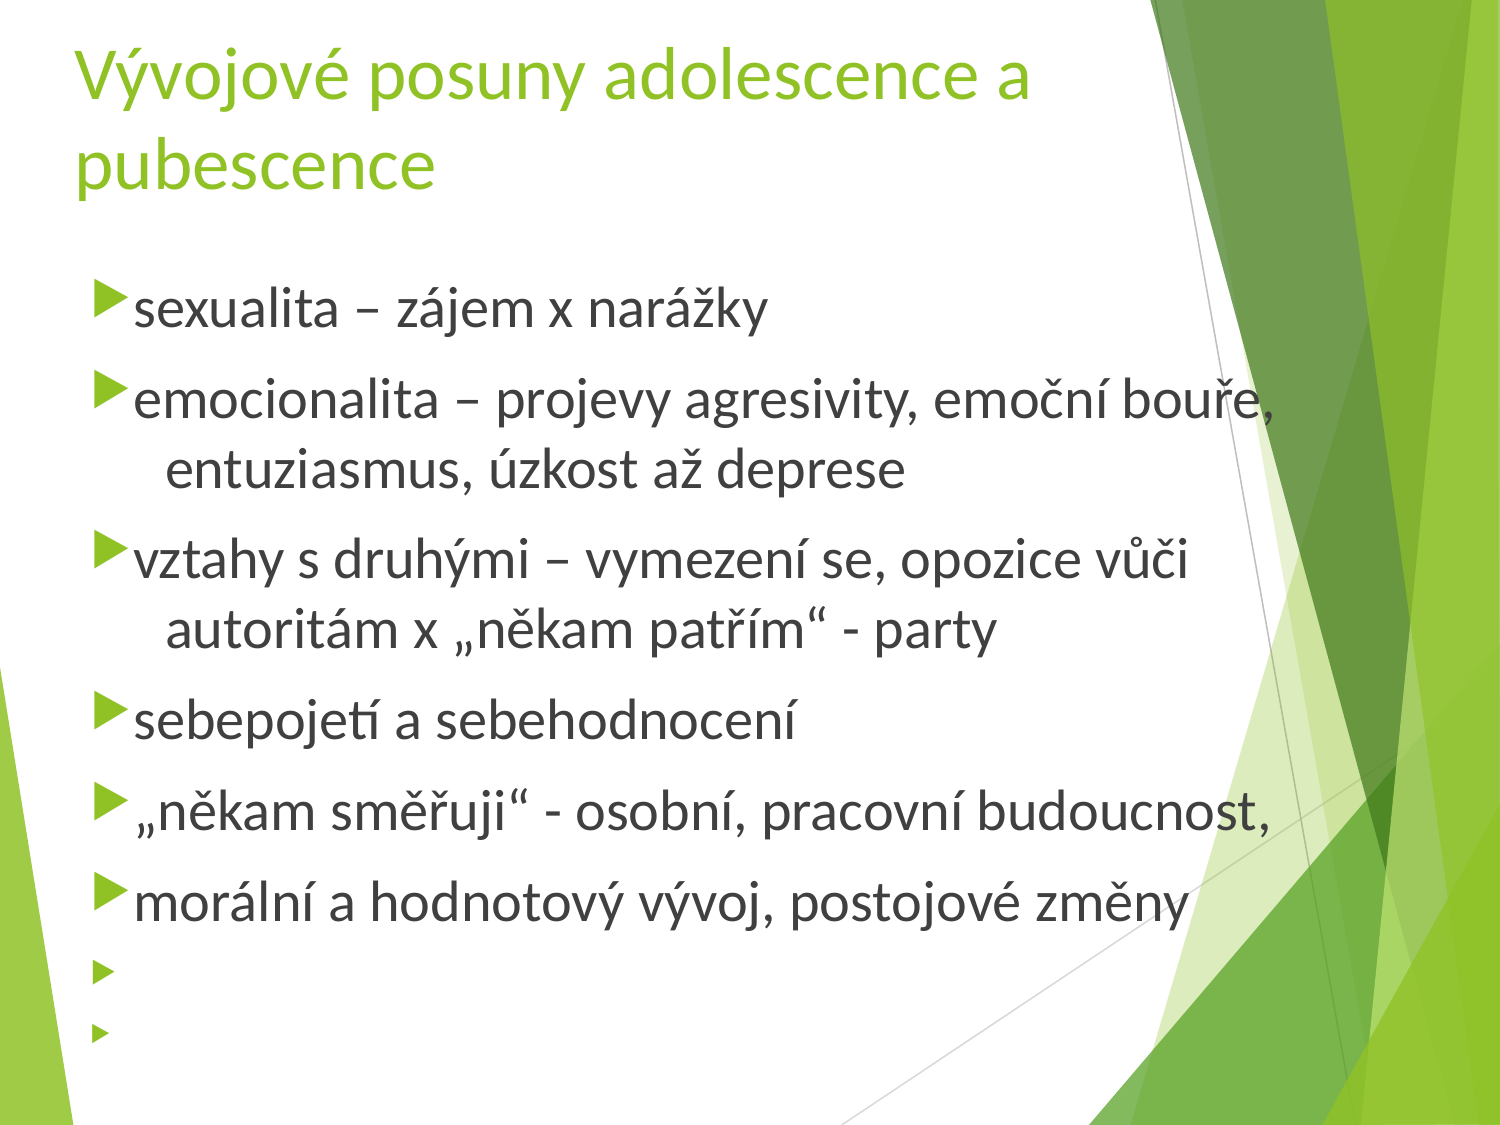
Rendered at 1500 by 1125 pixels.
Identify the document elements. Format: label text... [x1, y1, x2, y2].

list sexualita – zájem x narážky emocionalita – projevy agresivity, emoční bouře, entuziasmus, úzkost až deprese vztahy s druhými – vymezení se, opozice vůči autoritám x „někam patřím“ - party sebepojetí a sebehodnocení „někam směřuji“ - osobní, pracovní budoucnost, morální a hodnotový vývoj, postojové změny [0, 261, 1350, 1038]
title Vývojové posuny adolescence a pubescence [59, 16, 1410, 275]
